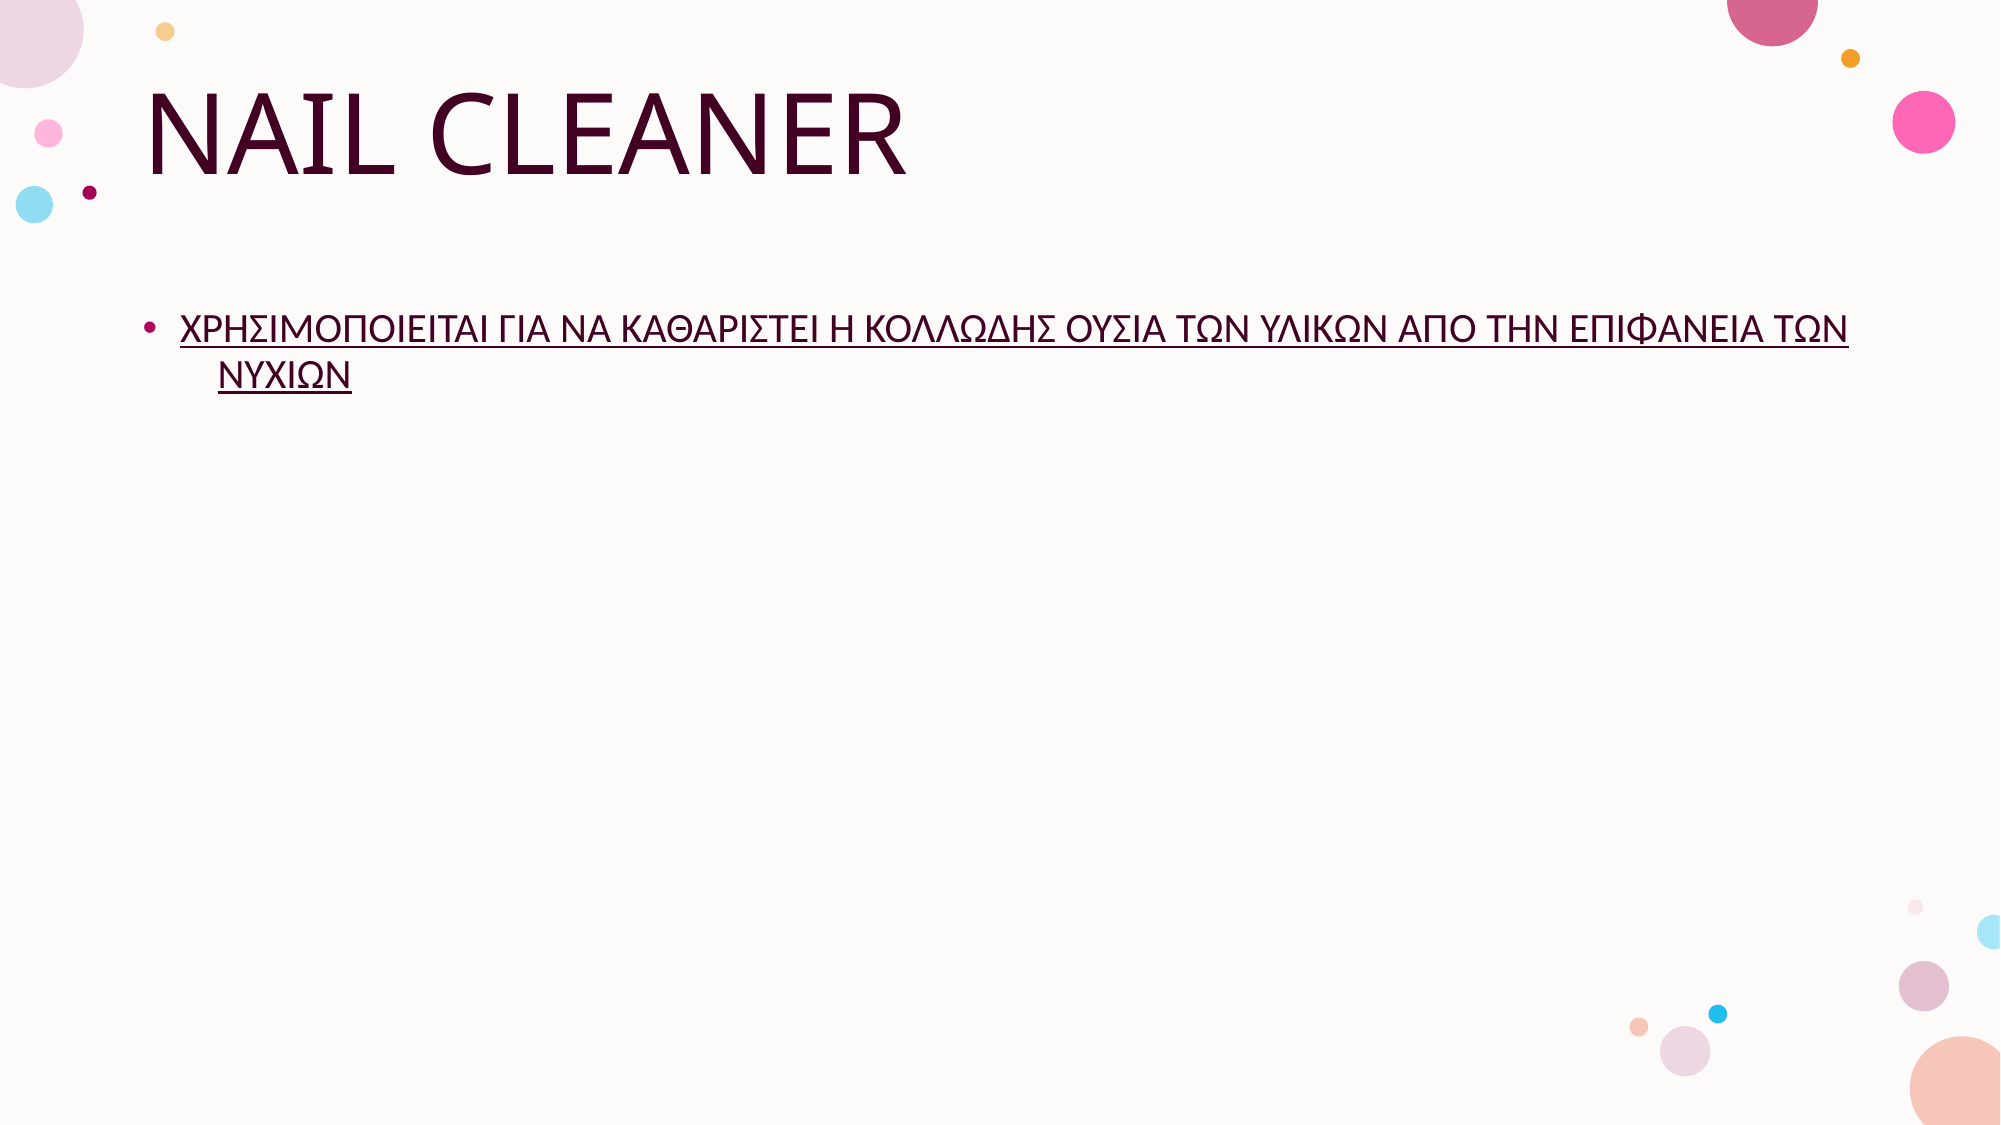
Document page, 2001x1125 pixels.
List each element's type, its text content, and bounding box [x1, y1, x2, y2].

title NAIL CLEANER [127, 59, 1107, 217]
list ΧΡΗΣΙΜΟΠΟΙΕΙΤΑΙ ΓΙΑ ΝΑ ΚΑΘΑΡΙΣΤΕΙ Η ΚΟΛΛΩΔΗΣ ΟΥΣΙΑ ΤΩΝ ΥΛΙΚΩΝ ΑΠΌ ΤΗΝ ΕΠΙΦΑΝΕΙΑ ΤΩΝ ΝΥΧΙΩΝ [127, 299, 1877, 457]
